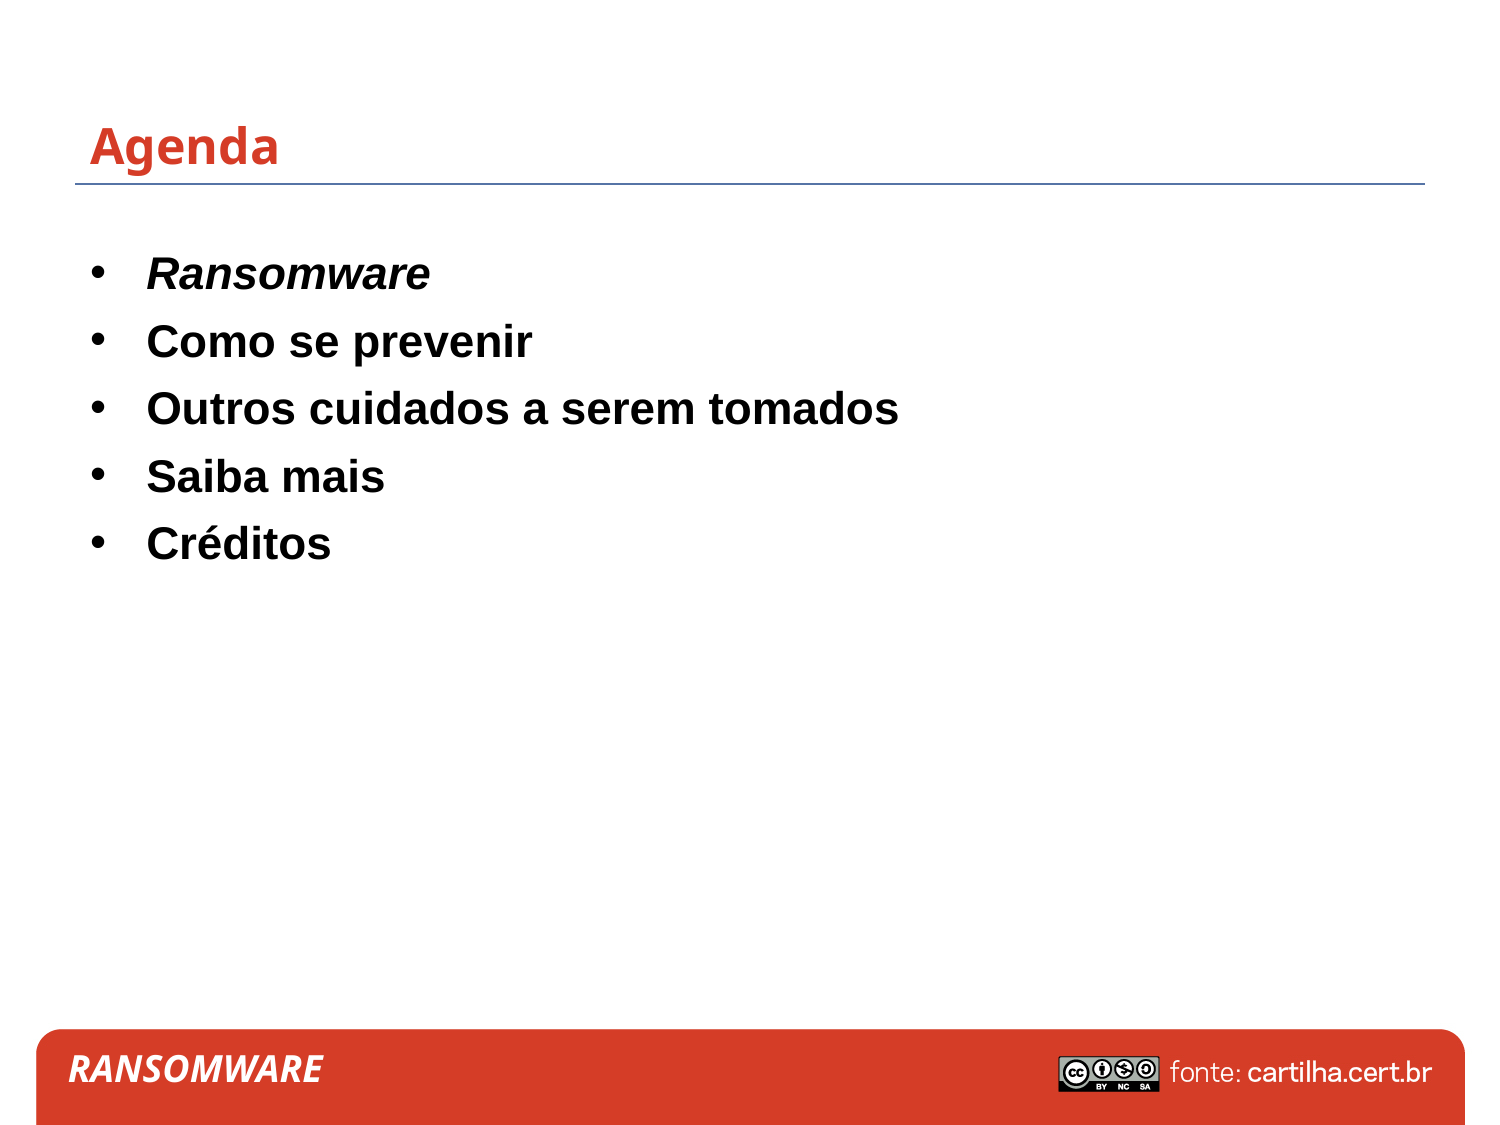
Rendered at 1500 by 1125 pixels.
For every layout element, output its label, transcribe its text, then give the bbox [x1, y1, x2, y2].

title Agenda [75, 54, 1425, 182]
picture [0, 0, 1500, 1125]
list Ransomware Como se prevenir Outros cuidados a serem tomados Saiba mais Créditos [75, 236, 1425, 979]
